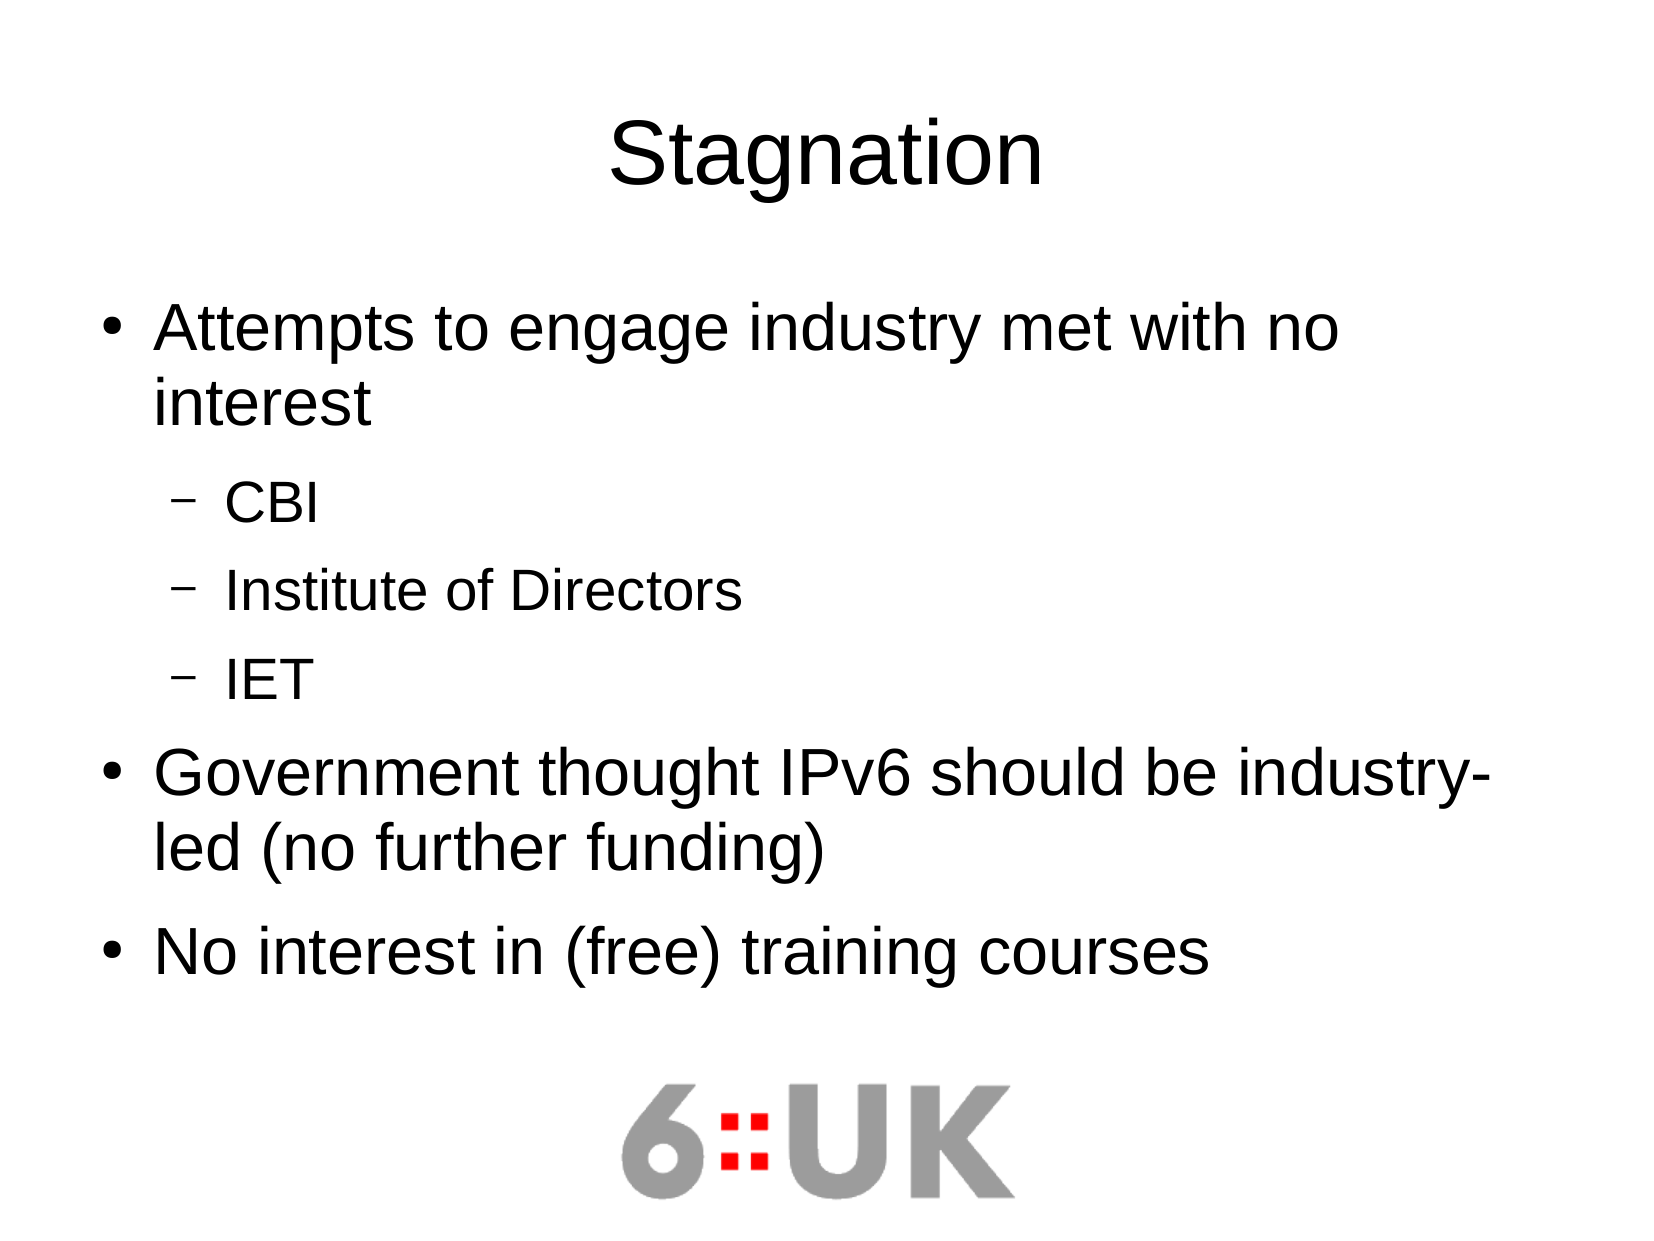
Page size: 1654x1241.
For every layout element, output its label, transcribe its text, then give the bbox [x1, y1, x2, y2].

list Attempts to engage industry met with no interest CBI Institute of Directors IET Government thought IPv6 should be industry-led (no further funding) No interest in (free) training courses [82, 290, 1538, 1010]
picture [610, 1010, 1028, 1241]
title Stagnation [82, 49, 1571, 257]
